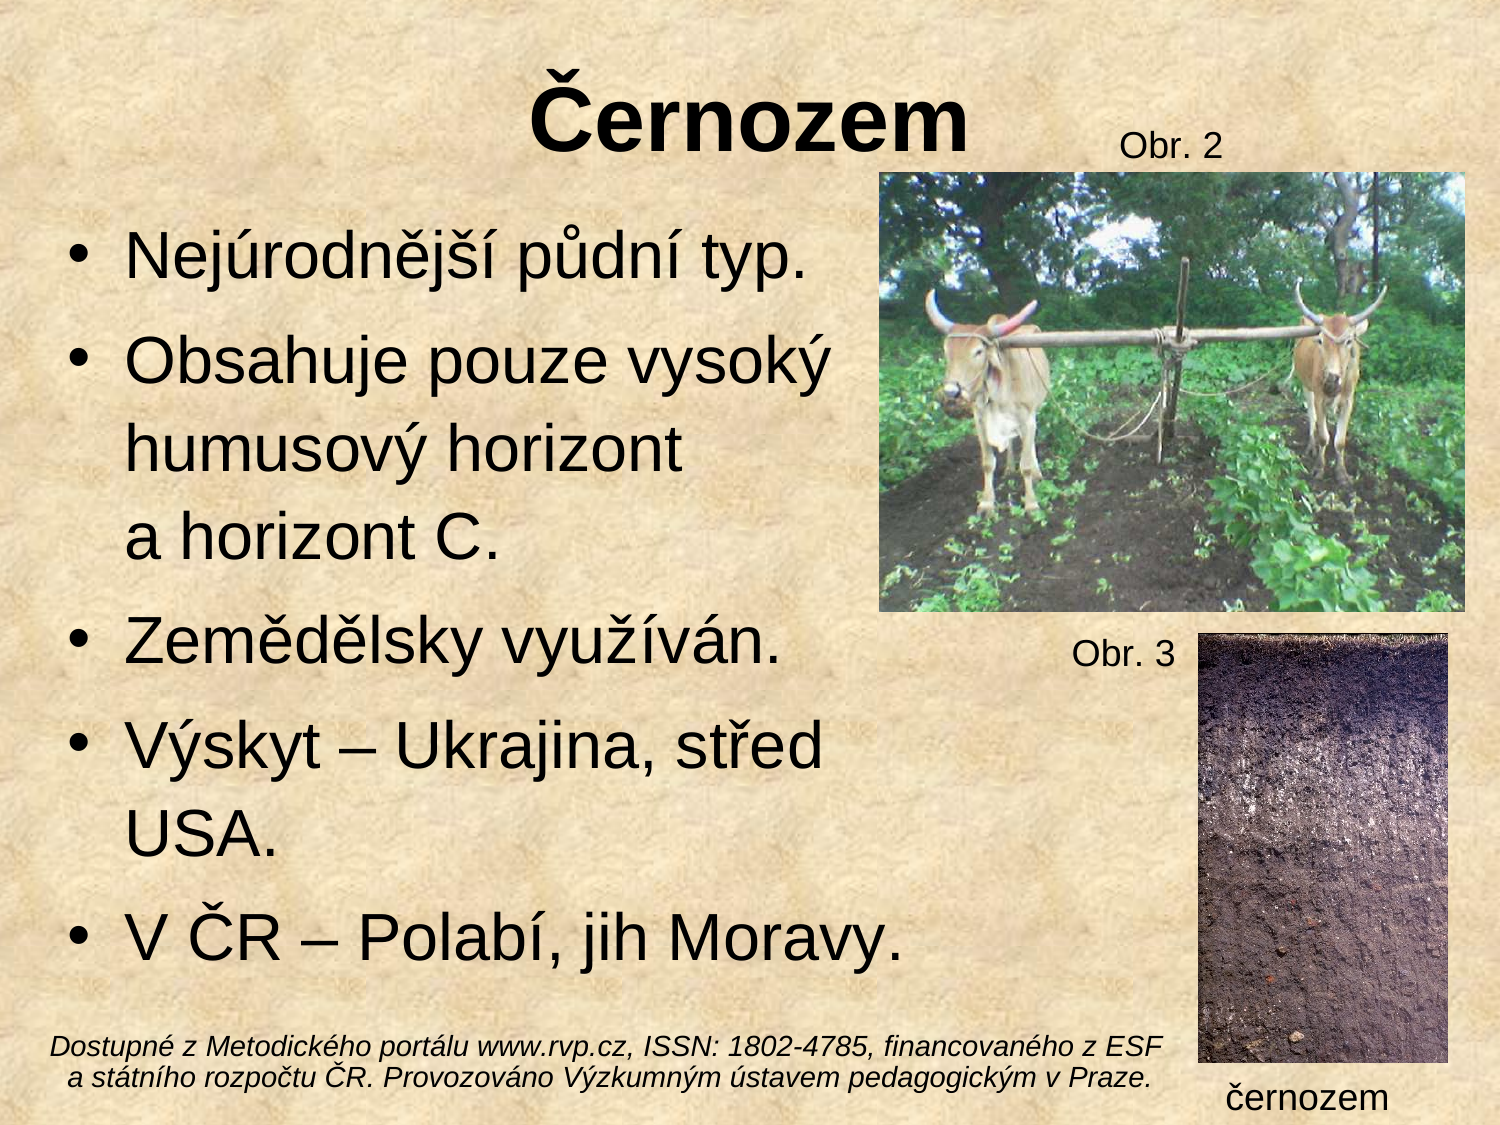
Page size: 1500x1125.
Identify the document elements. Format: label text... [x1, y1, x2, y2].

picture [0, 0, 1500, 1125]
text_box černozem [1210, 1064, 1434, 1125]
text_box Dostupné z Metodického portálu www.rvp.cz, ISSN: 1802-4785, financovaného z ESF a státního rozpočtu ČR. Provozováno Výzkumným ústavem pedagogickým v Praze. [29, 1023, 1193, 1102]
text_box Obr. 2 [1104, 113, 1246, 174]
list Nejúrodnější půdní typ. Obsahuje pouze vysoký humusový horizont a horizont C. Zemědělsky využíván. Výskyt – Ukrajina, střed USA. V ČR – Polabí, jih Moravy. [53, 196, 953, 1023]
text_box Obr. 3 [1056, 621, 1198, 683]
title Černozem [75, 45, 1426, 185]
